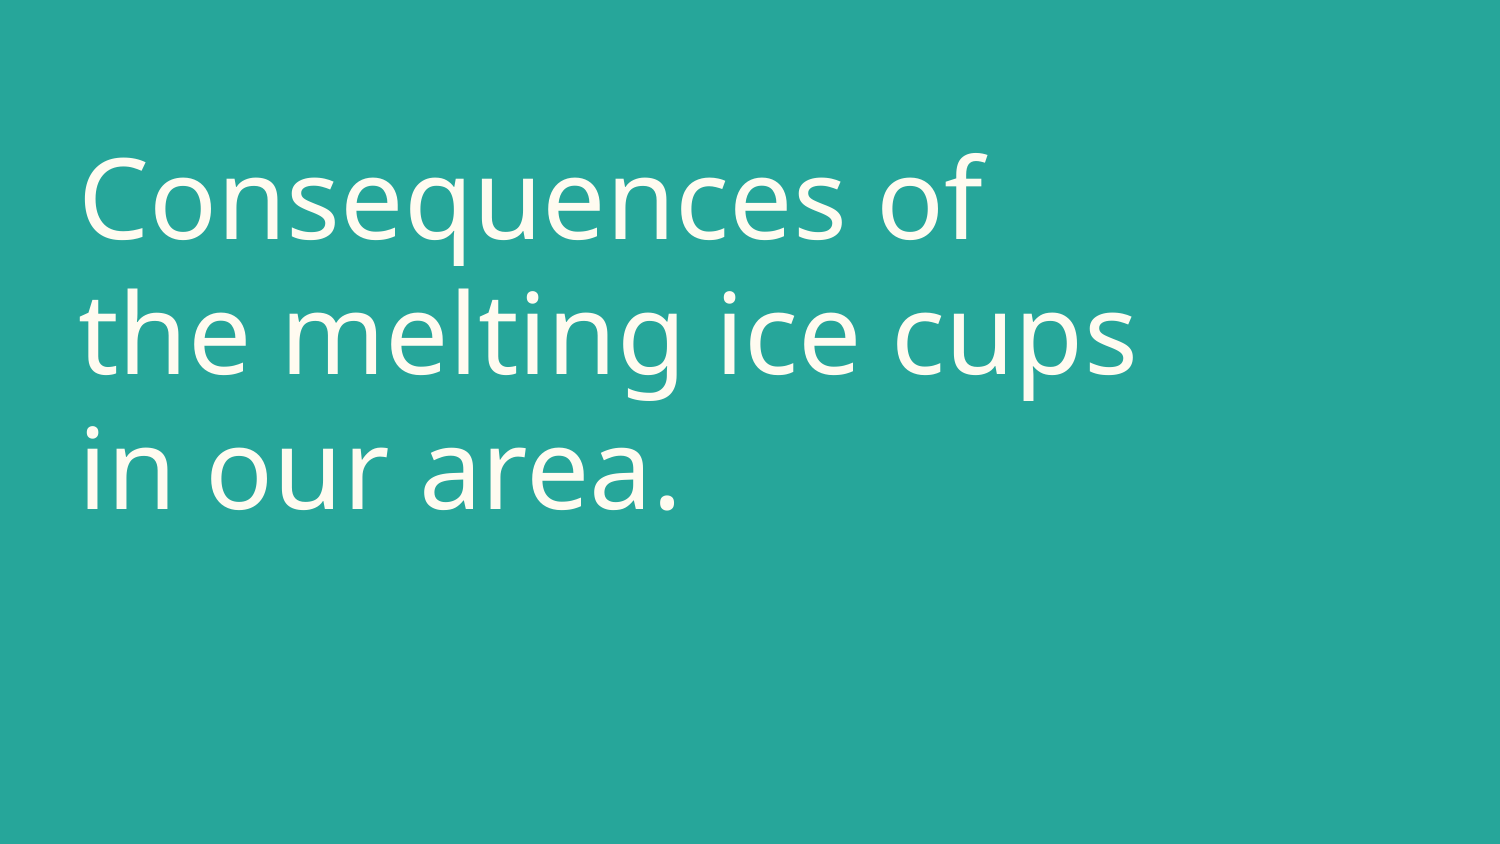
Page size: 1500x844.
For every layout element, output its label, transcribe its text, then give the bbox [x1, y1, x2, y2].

title Consequences of the melting ice cups in our area. [63, 38, 1172, 621]
